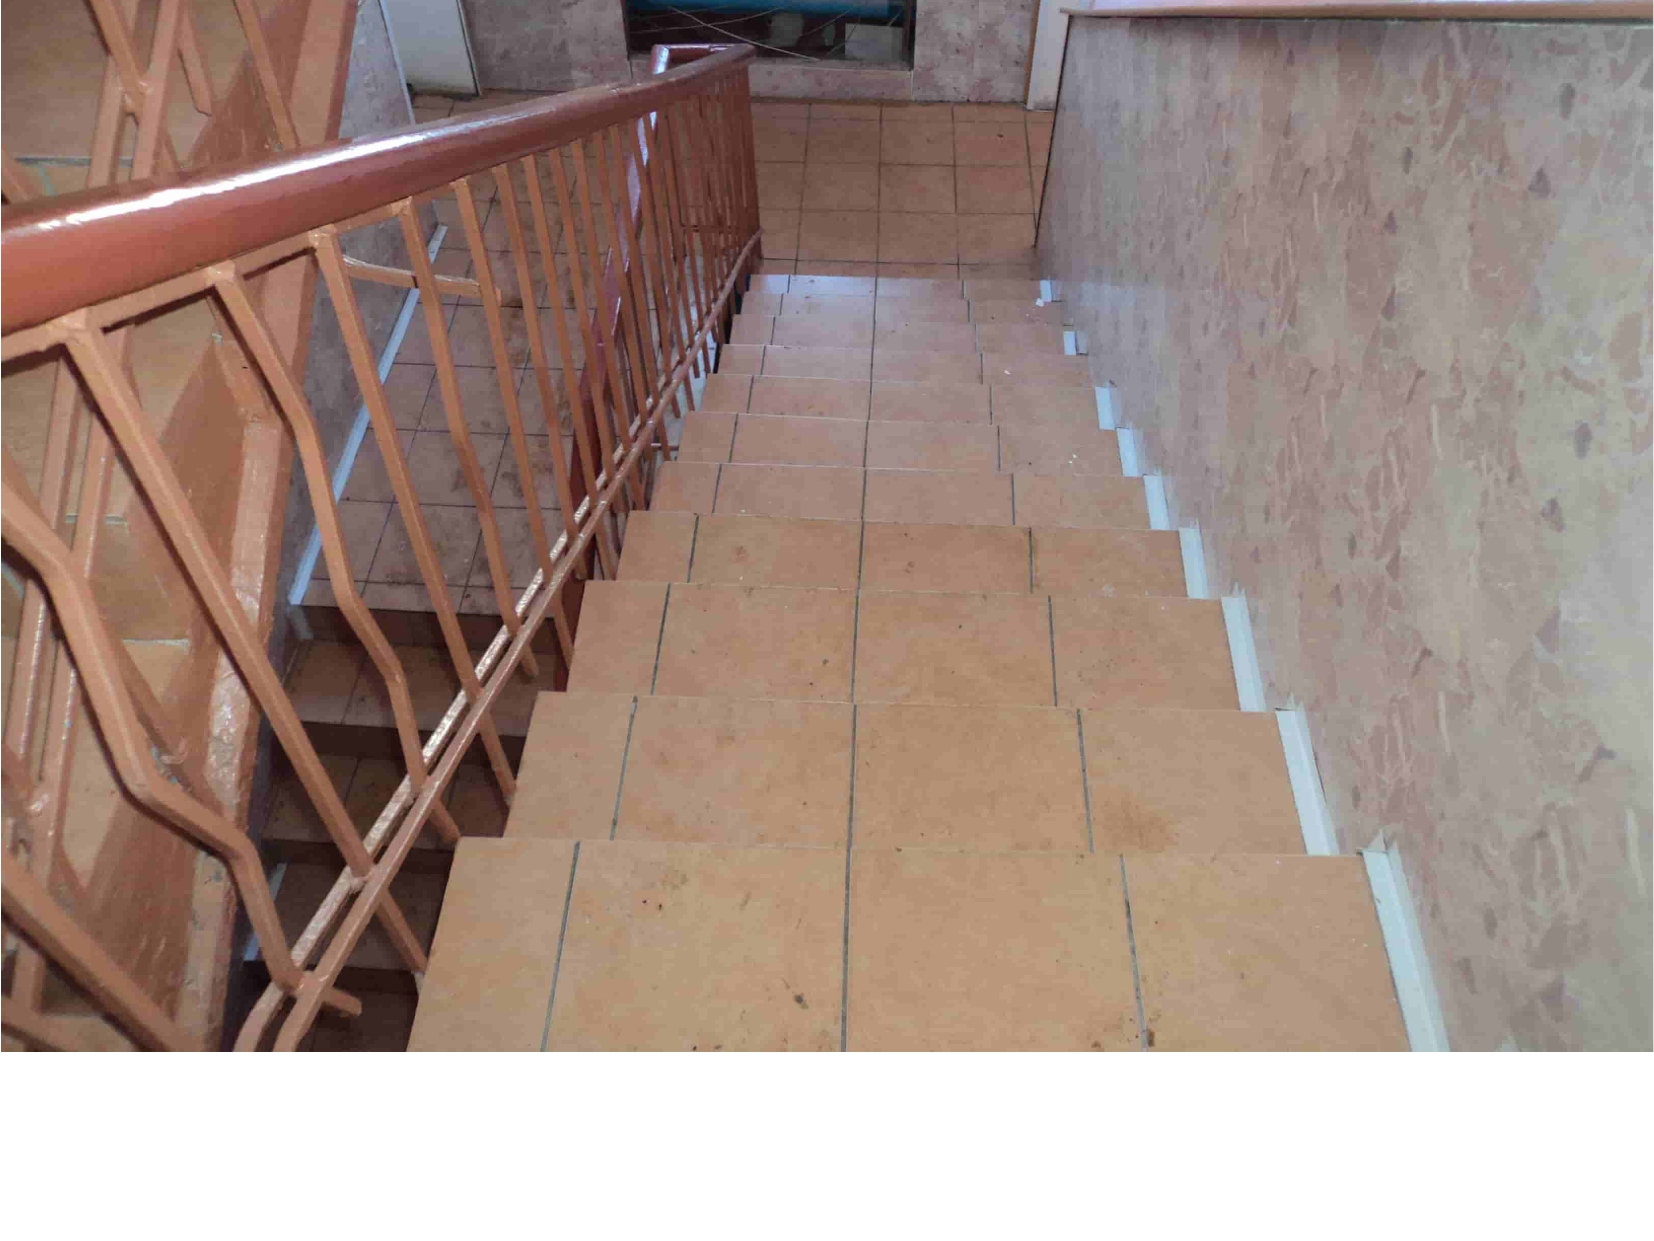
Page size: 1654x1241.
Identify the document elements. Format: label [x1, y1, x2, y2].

picture [1, 0, 1654, 1052]
